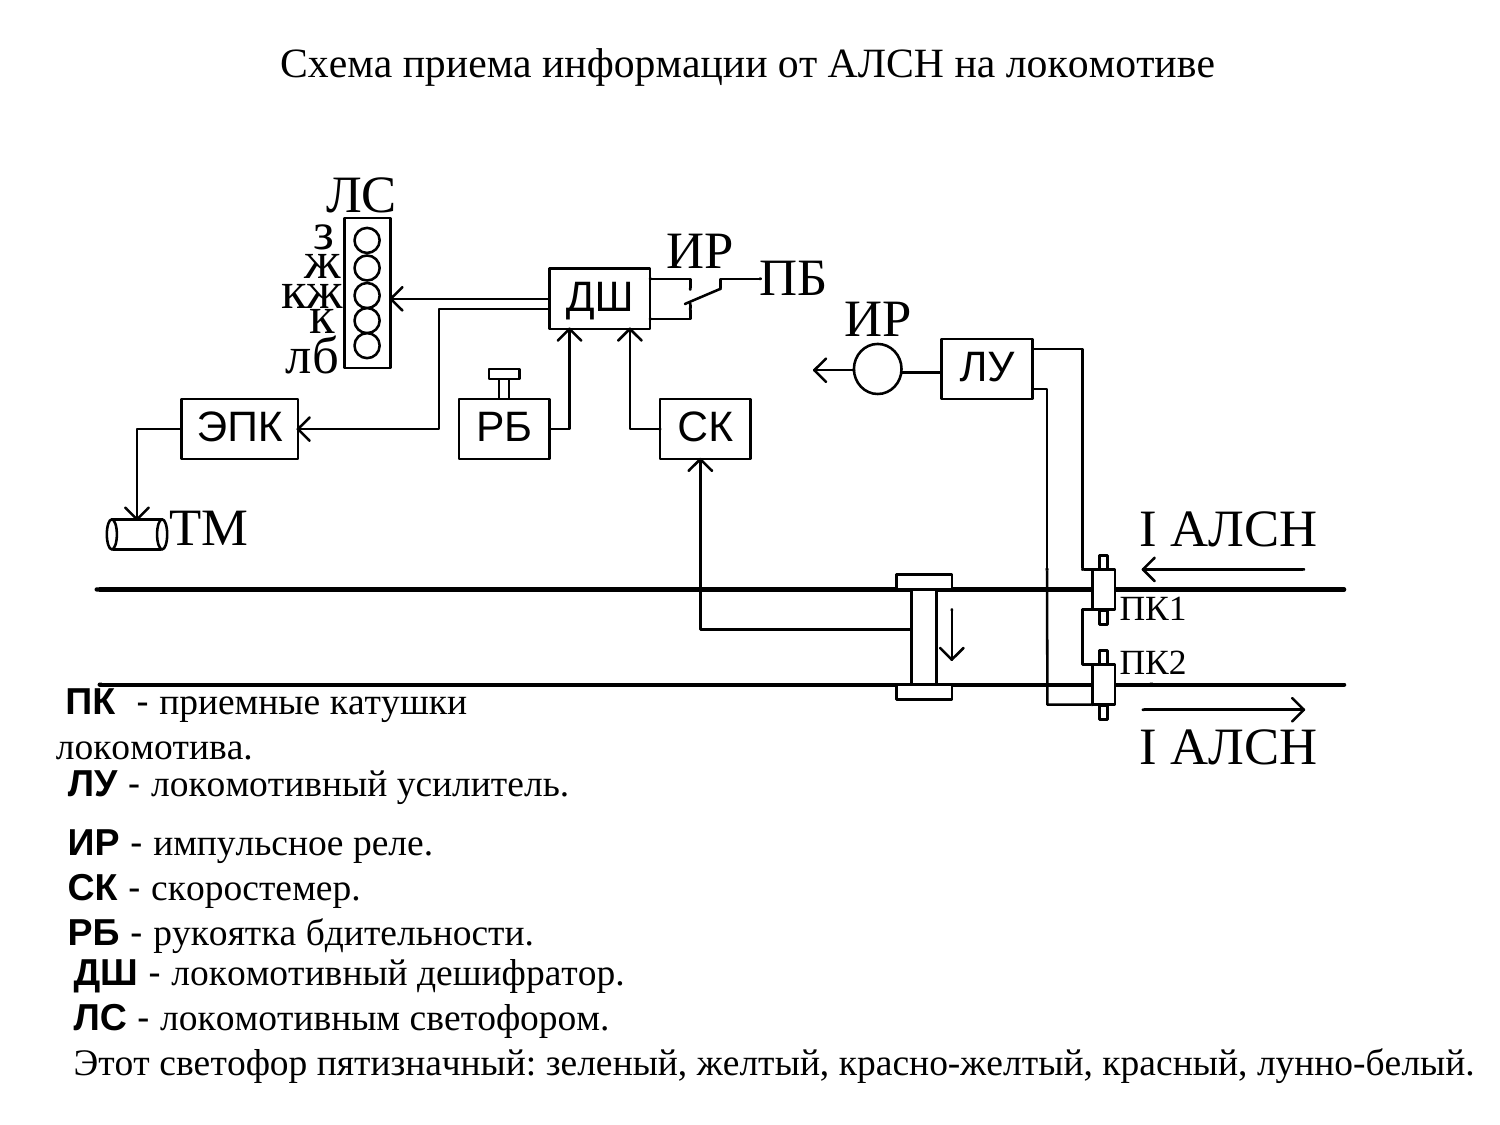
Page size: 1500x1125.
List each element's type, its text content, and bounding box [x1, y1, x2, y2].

text_box ПК - приемные катушки локомотива. [41, 669, 699, 821]
text_box ЛУ - локомотивный усилитель. [53, 751, 595, 812]
text_box Схема приема информации от АЛСН на локомотиве [265, 28, 1241, 94]
chart [88, 160, 1353, 784]
text_box ИР - импульсное реле. СК - скоростемер. РБ - рукоятка бдительности. [52, 810, 559, 961]
text_box ДШ - локомотивный дешифратор. ЛС - локомотивным светофором. Этот светофор пятизначный: зеленый, желтый, красно-желтый, красный, лунно-белый. [58, 940, 1500, 1091]
